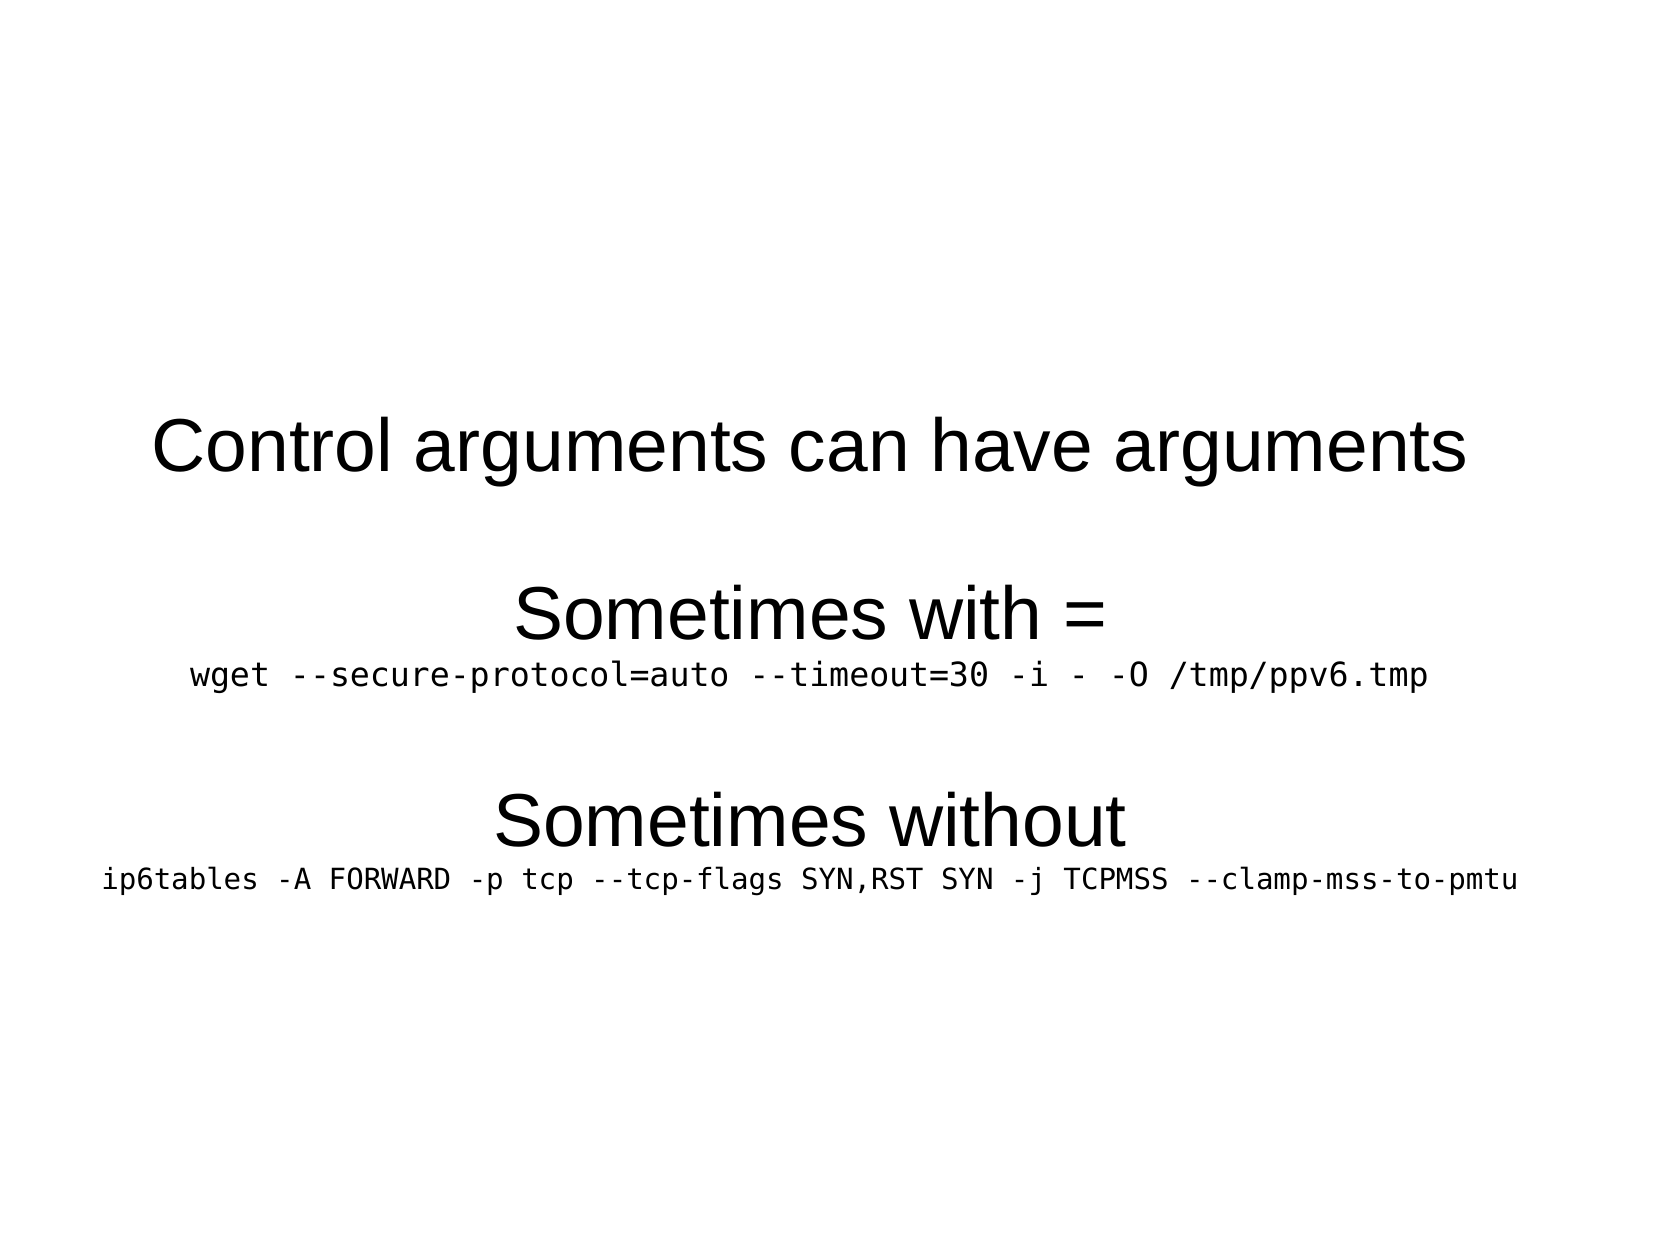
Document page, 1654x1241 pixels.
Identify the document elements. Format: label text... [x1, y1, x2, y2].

text_box Control arguments can have arguments Sometimes with = wget --secure-protocol=auto --timeout=30 -i - -O /tmp/ppv6.tmp Sometimes without ip6tables -A FORWARD -p tcp --tcp-flags SYN,RST SYN -j TCPMSS --clamp-mss-to-pmtu [82, 290, 1538, 1010]
